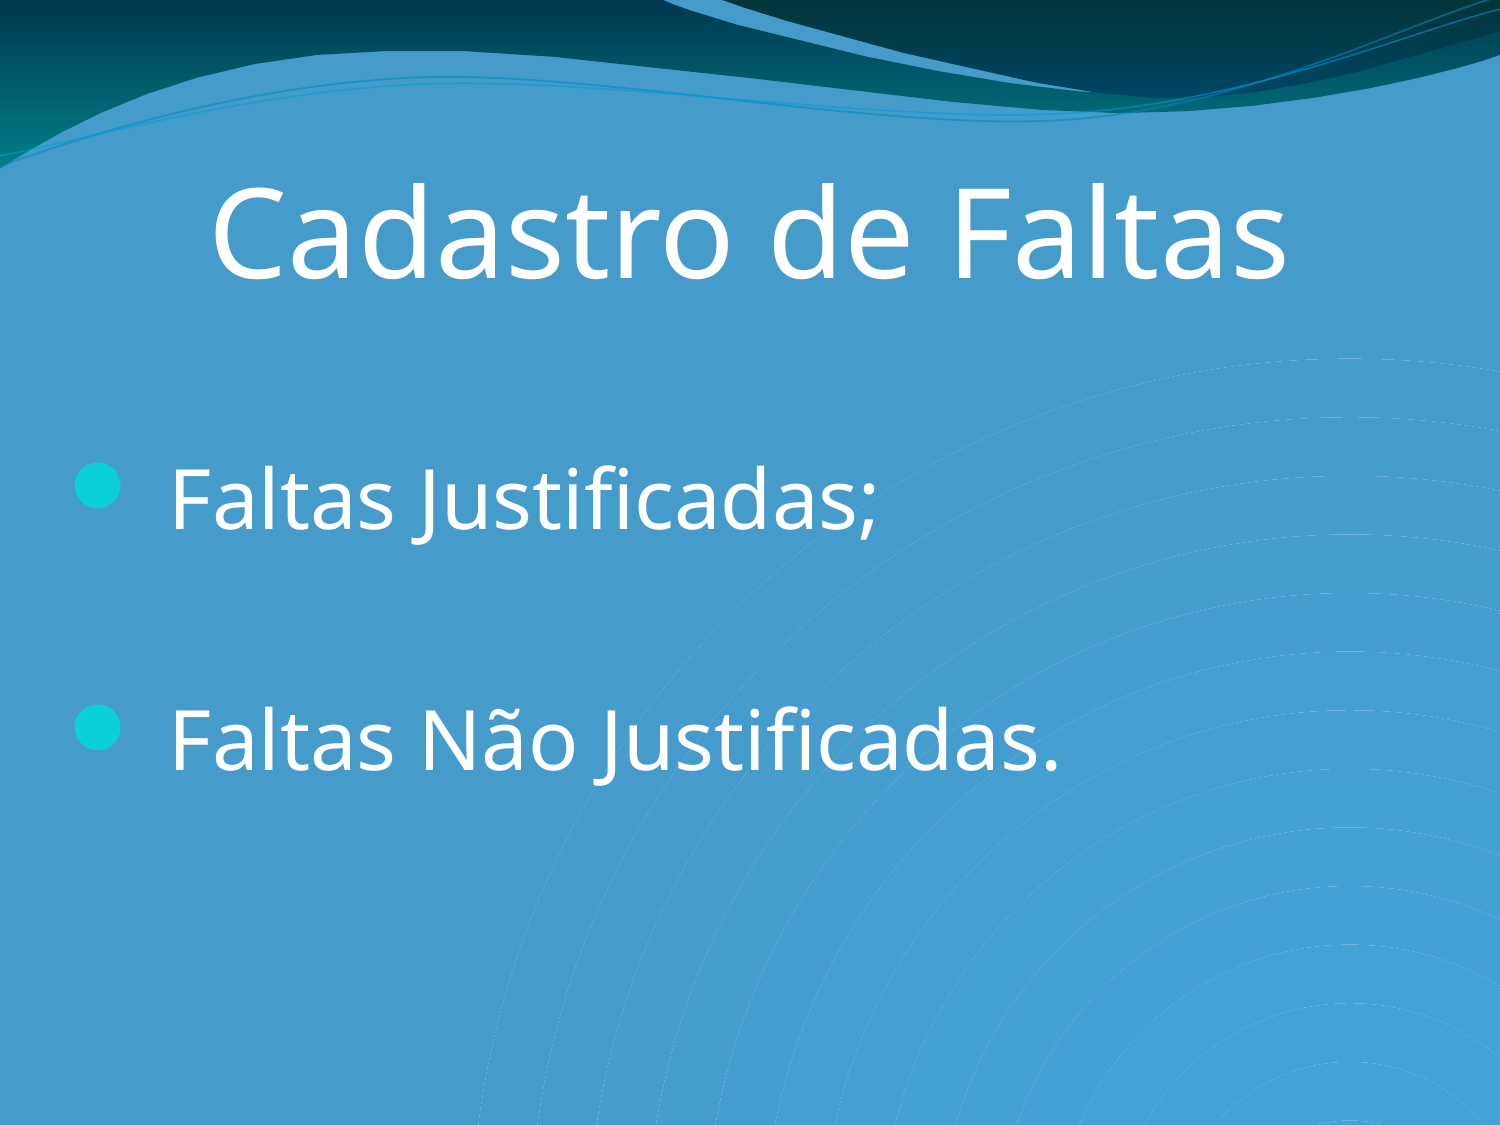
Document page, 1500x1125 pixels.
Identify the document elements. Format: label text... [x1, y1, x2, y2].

title Cadastro de Faltas [75, 115, 1426, 304]
list Faltas Justificadas; Faltas Não Justificadas. [53, 317, 1447, 1038]
